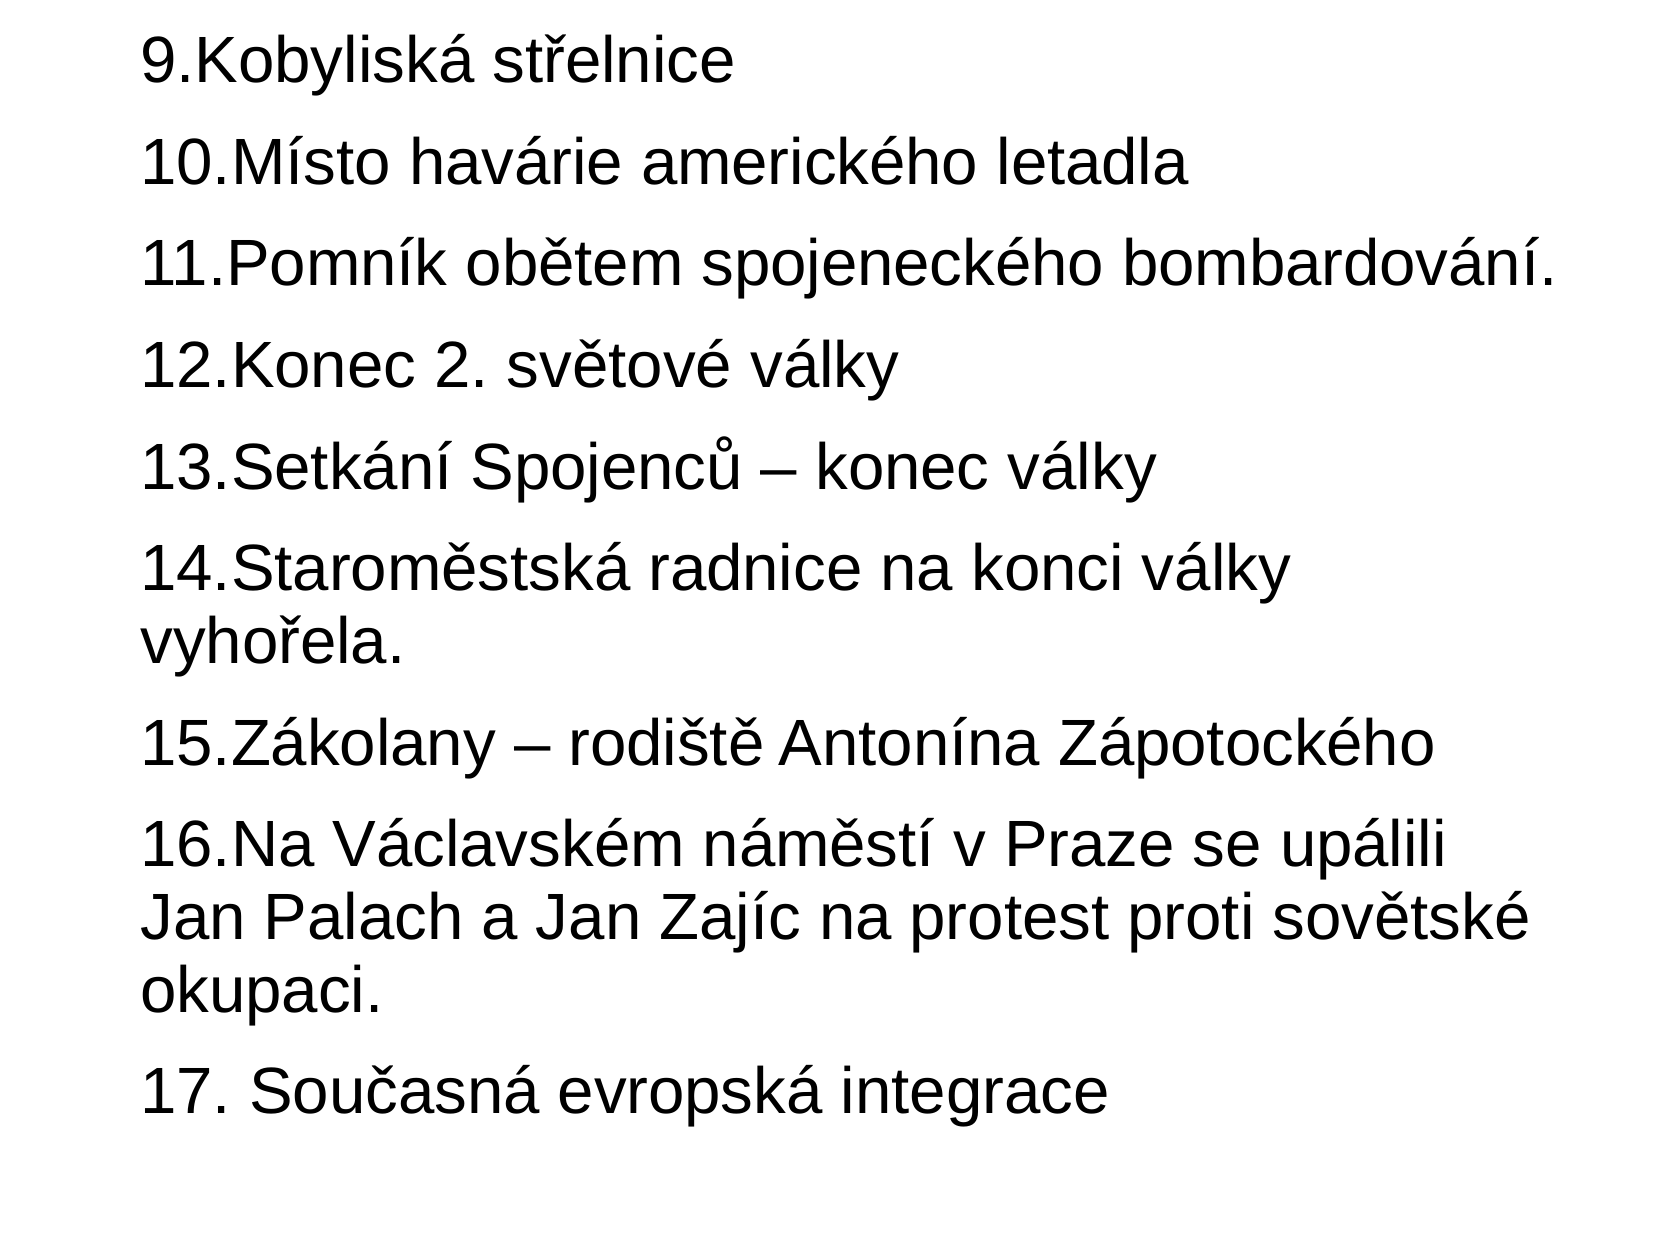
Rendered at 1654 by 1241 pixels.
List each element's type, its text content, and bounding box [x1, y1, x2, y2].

list 9.Kobyliská střelnice 10.Místo havárie amerického letadla 11.Pomník obětem spojeneckého bombardování. 12.Konec 2. světové války 13.Setkání Spojenců – konec války 14.Staroměstská radnice na konci války vyhořela. 15.Zákolany – rodiště Antonína Zápotockého 16.Na Václavském náměstí v Praze se upálili Jan Palach a Jan Zajíc na protest proti sovětské okupaci. 17. Současná evropská integrace [70, 23, 1559, 1205]
